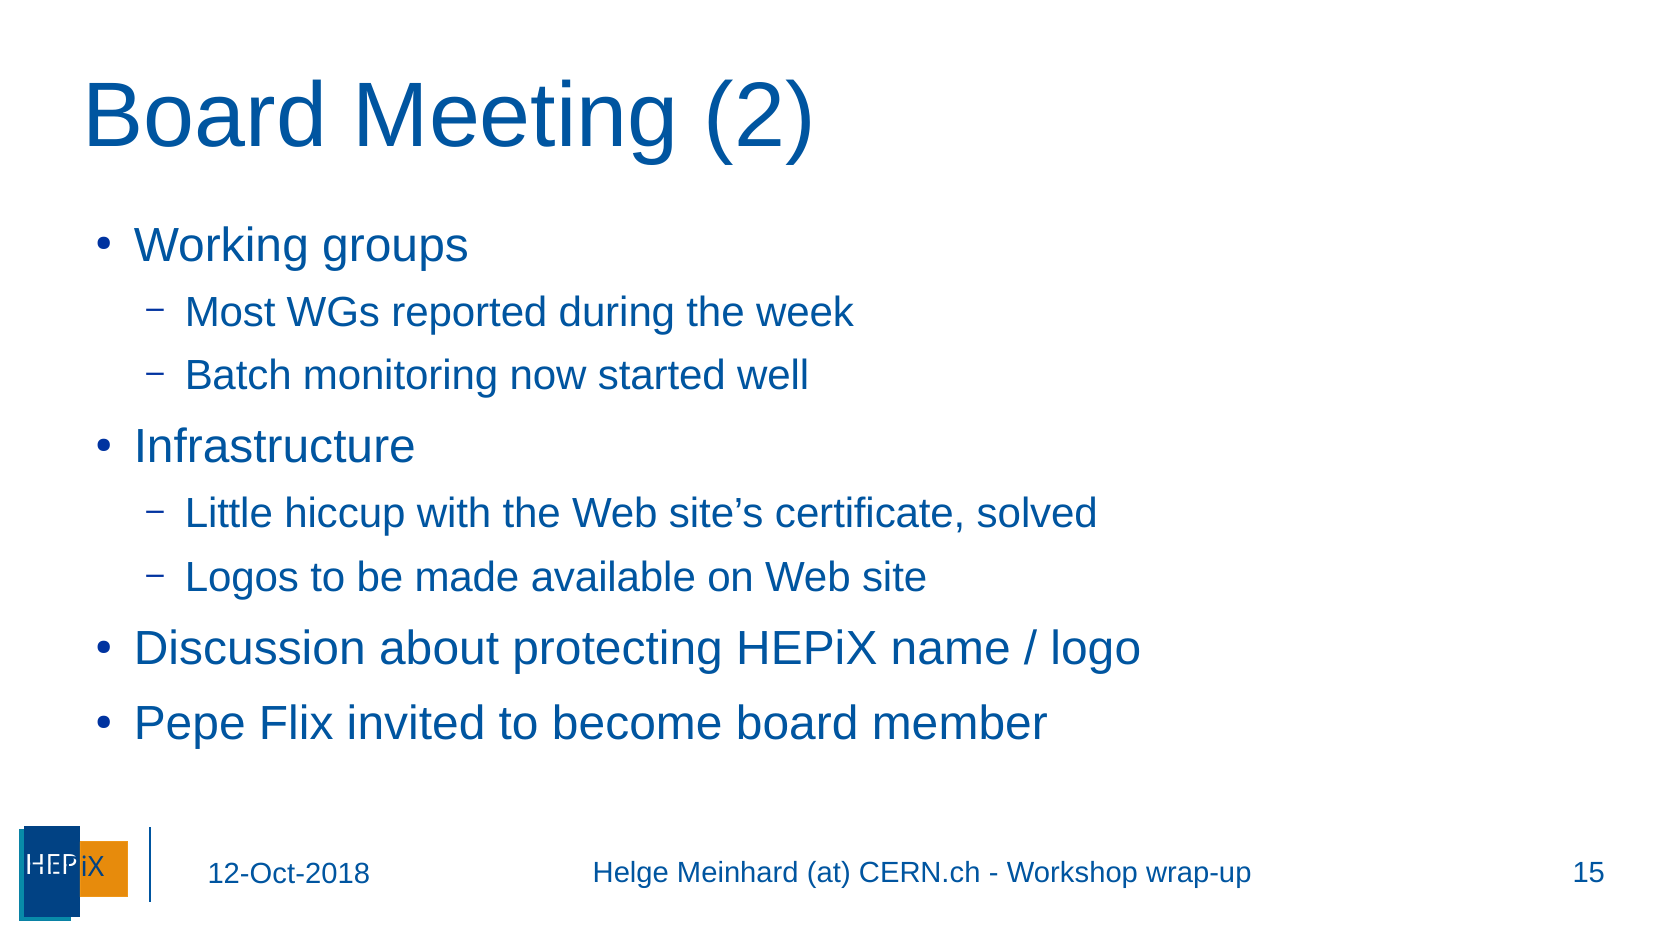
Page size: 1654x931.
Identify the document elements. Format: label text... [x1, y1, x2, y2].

title Board Meeting (2) [82, 37, 1571, 193]
list Working groups Most WGs reported during the week Batch monitoring now started well Infrastructure Little hiccup with the Web site’s certificate, solved Logos to be made available on Web site Discussion about protecting HEPiX name / logo Pepe Flix invited to become board member [82, 217, 1571, 757]
